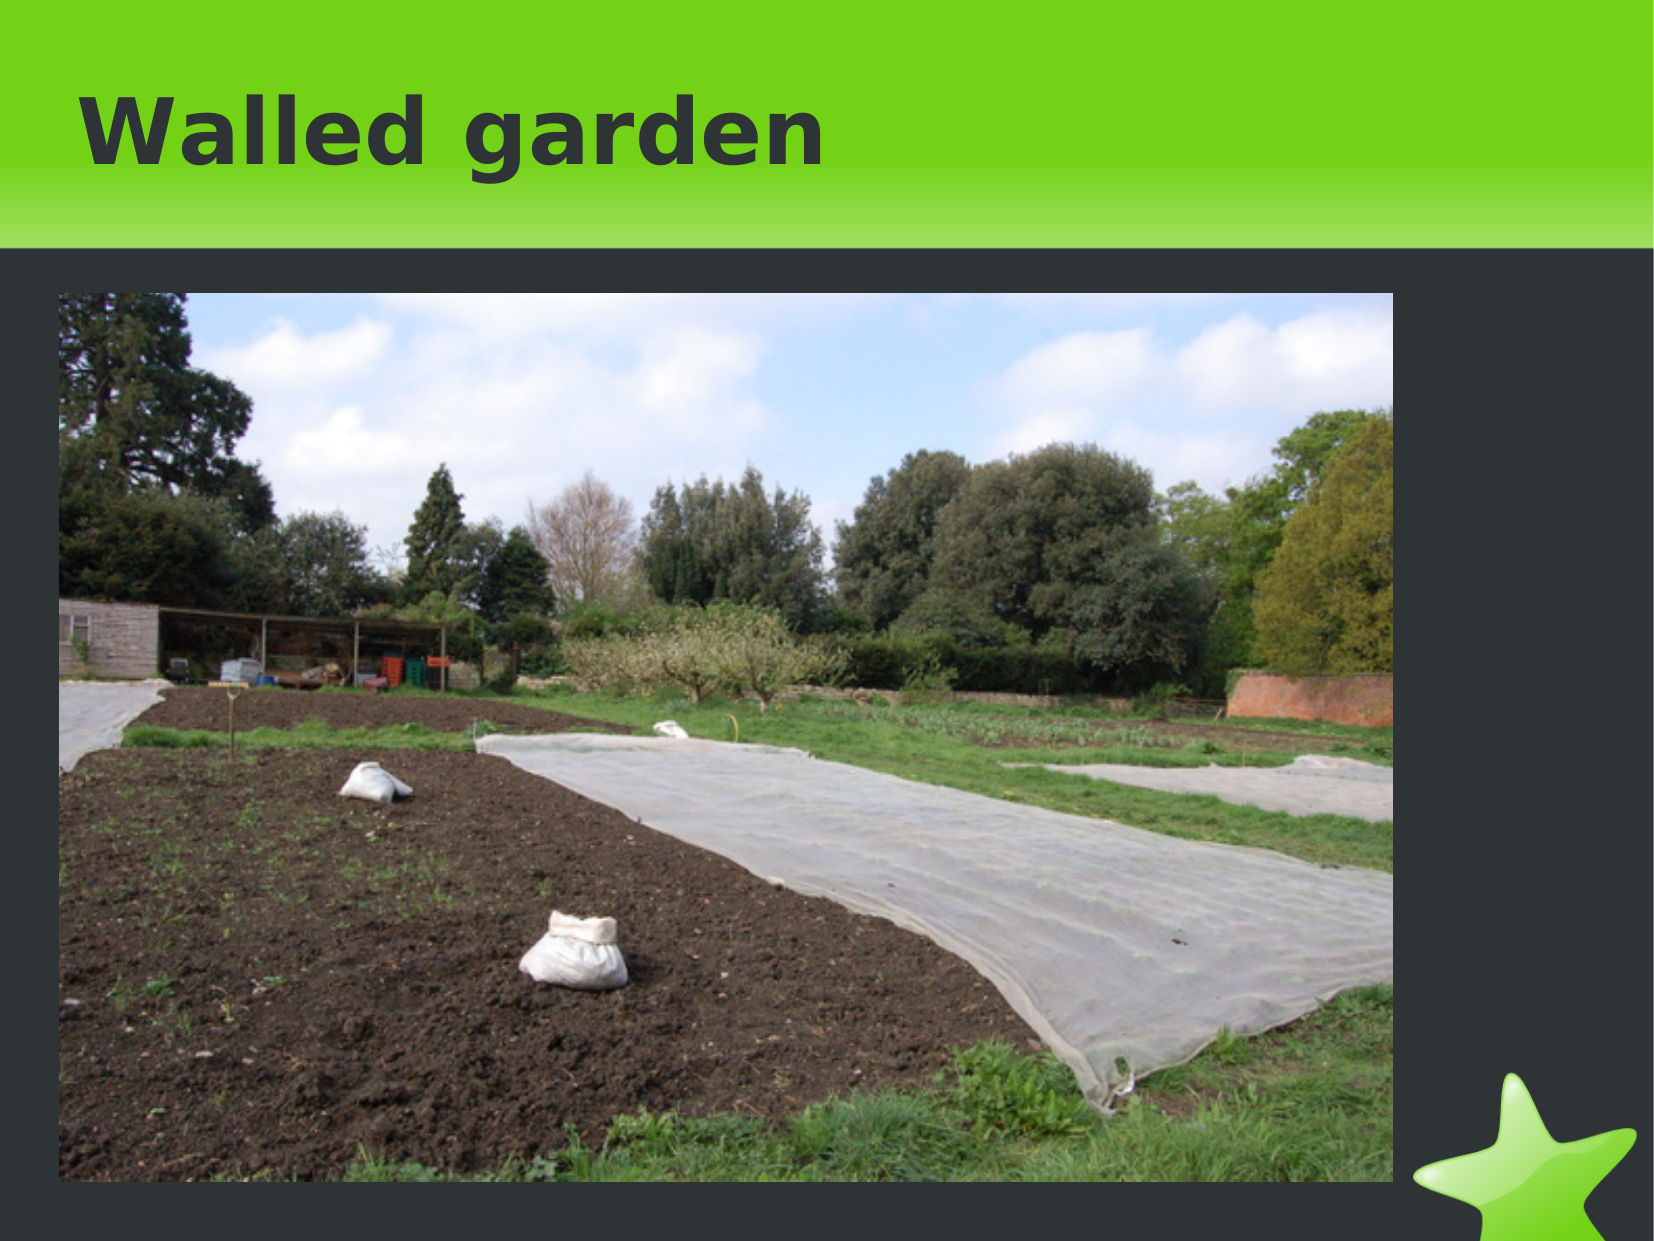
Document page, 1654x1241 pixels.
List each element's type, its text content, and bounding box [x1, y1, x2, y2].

title Walled garden [76, 36, 1565, 229]
picture [0, 0, 1654, 1241]
